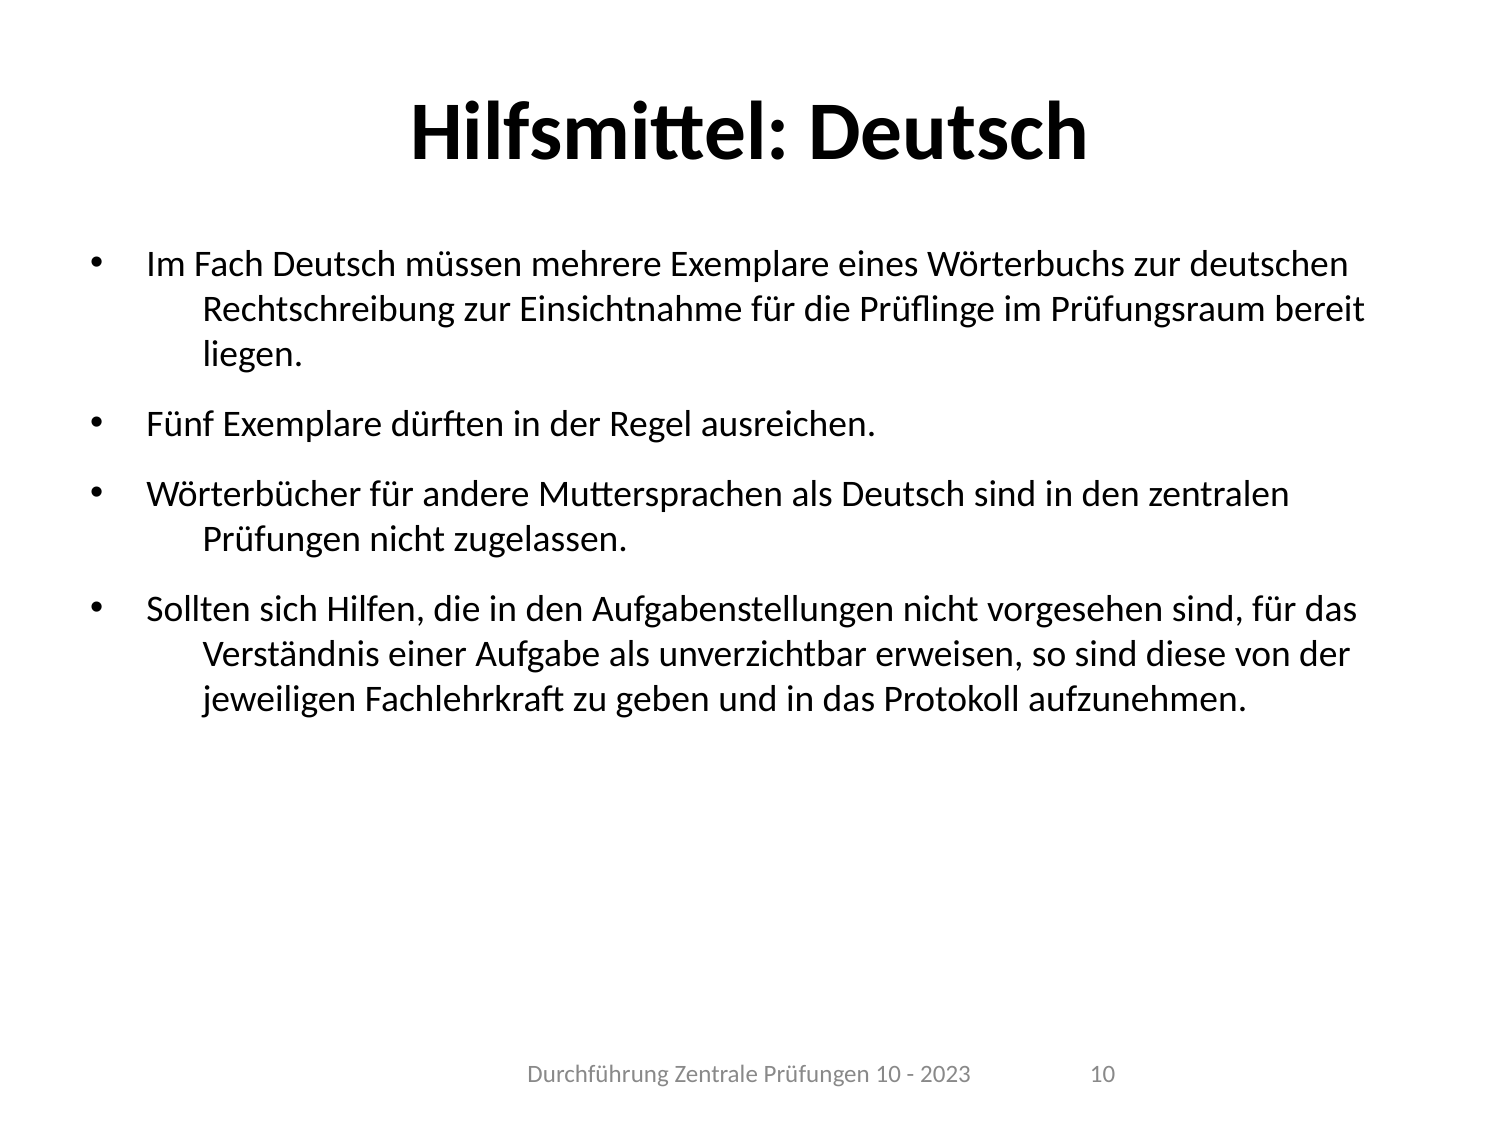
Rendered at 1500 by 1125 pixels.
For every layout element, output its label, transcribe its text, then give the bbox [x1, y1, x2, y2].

text_box Durchführung Zentrale Prüfungen 10 - 2023 [512, 1042, 988, 1103]
title Hilfsmittel: Deutsch [75, 45, 1426, 209]
list Im Fach Deutsch müssen mehrere Exemplare eines Wörterbuchs zur deutschen Rechtschreibung zur Einsichtnahme für die Prüflinge im Prüfungsraum bereit liegen. Fünf Exemplare dürften in der Regel ausreichen. Wörterbücher für andere Muttersprachen als Deutsch sind in den zentralen Prüfungen nicht zugelassen. Sollten sich Hilfen, die in den Aufgabenstellungen nicht vorgesehen sind, für das Verständnis einer Aufgabe als unverzichtbar erweisen, so sind diese von der jeweiligen Fachlehrkraft zu geben und in das Protokoll aufzunehmen. [75, 231, 1426, 1005]
text_box 10 [1074, 1042, 1426, 1103]
